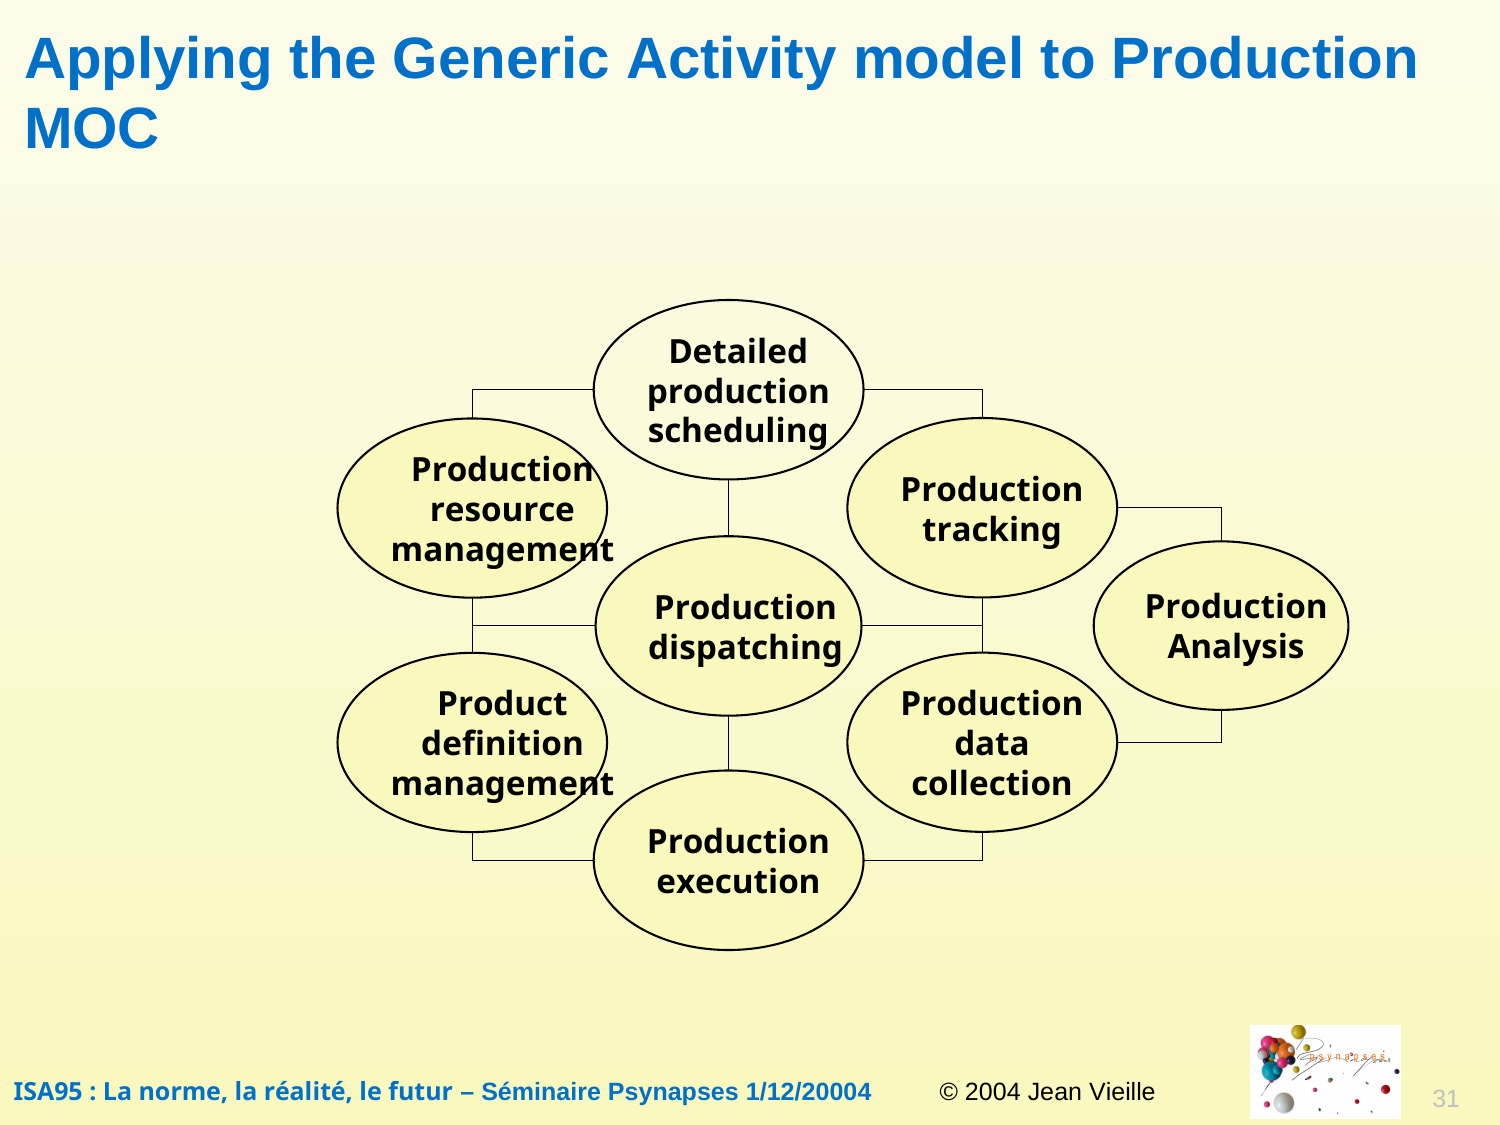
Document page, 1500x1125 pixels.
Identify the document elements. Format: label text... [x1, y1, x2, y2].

text_box Production execution [593, 770, 864, 951]
picture [1250, 1025, 1401, 1119]
title Applying the Generic Activity model to Production MOC [9, 12, 1476, 168]
text_box Production dispatching [595, 536, 862, 716]
text_box Product definition management [337, 652, 608, 833]
text_box Detailed production scheduling [593, 299, 864, 480]
text_box Production Analysis [1093, 541, 1349, 710]
text_box Production data collection [847, 652, 1118, 832]
text_box Production tracking [847, 417, 1118, 598]
text_box Production resource management [337, 418, 608, 598]
